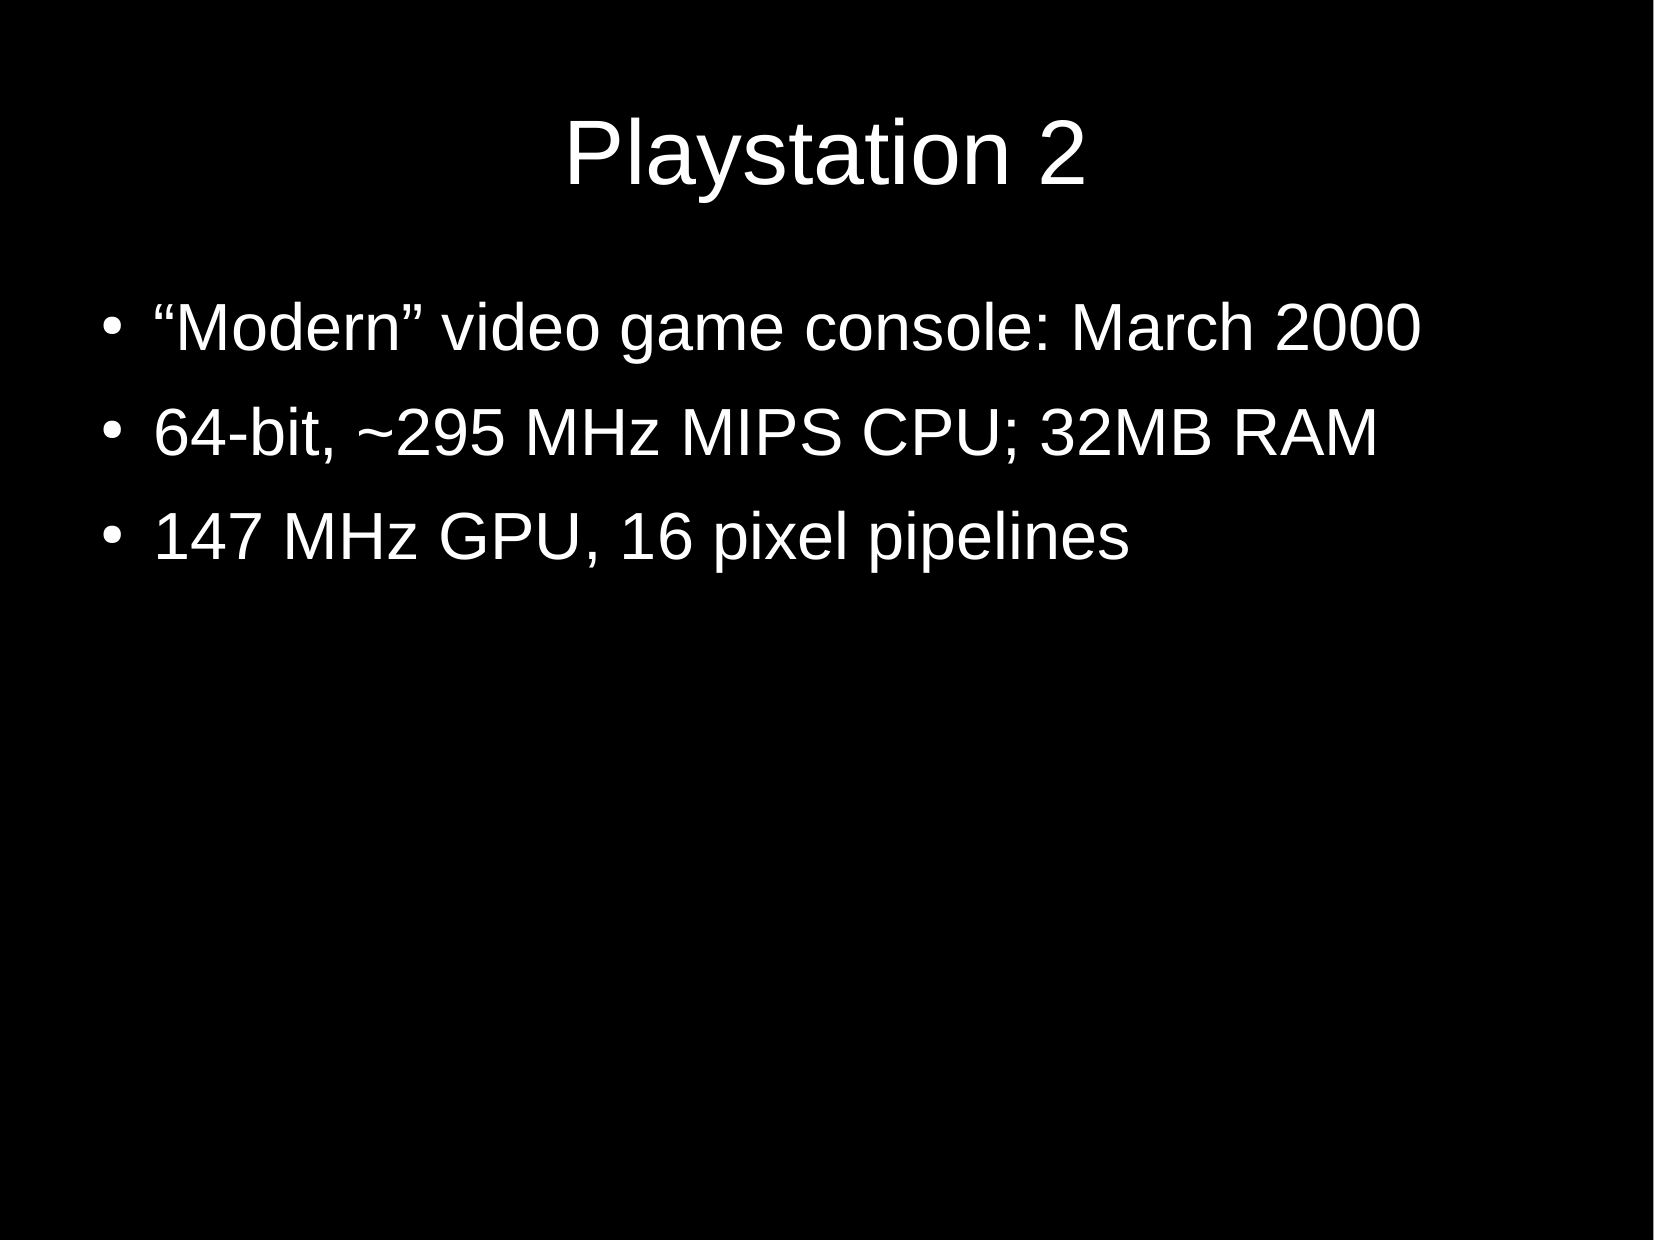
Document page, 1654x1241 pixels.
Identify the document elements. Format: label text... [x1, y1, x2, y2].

title Playstation 2 [82, 56, 1571, 250]
list “Modern” video game console: March 2000 64-bit, ~295 MHz MIPS CPU; 32MB RAM 147 MHz GPU, 16 pixel pipelines [82, 290, 1571, 1109]
